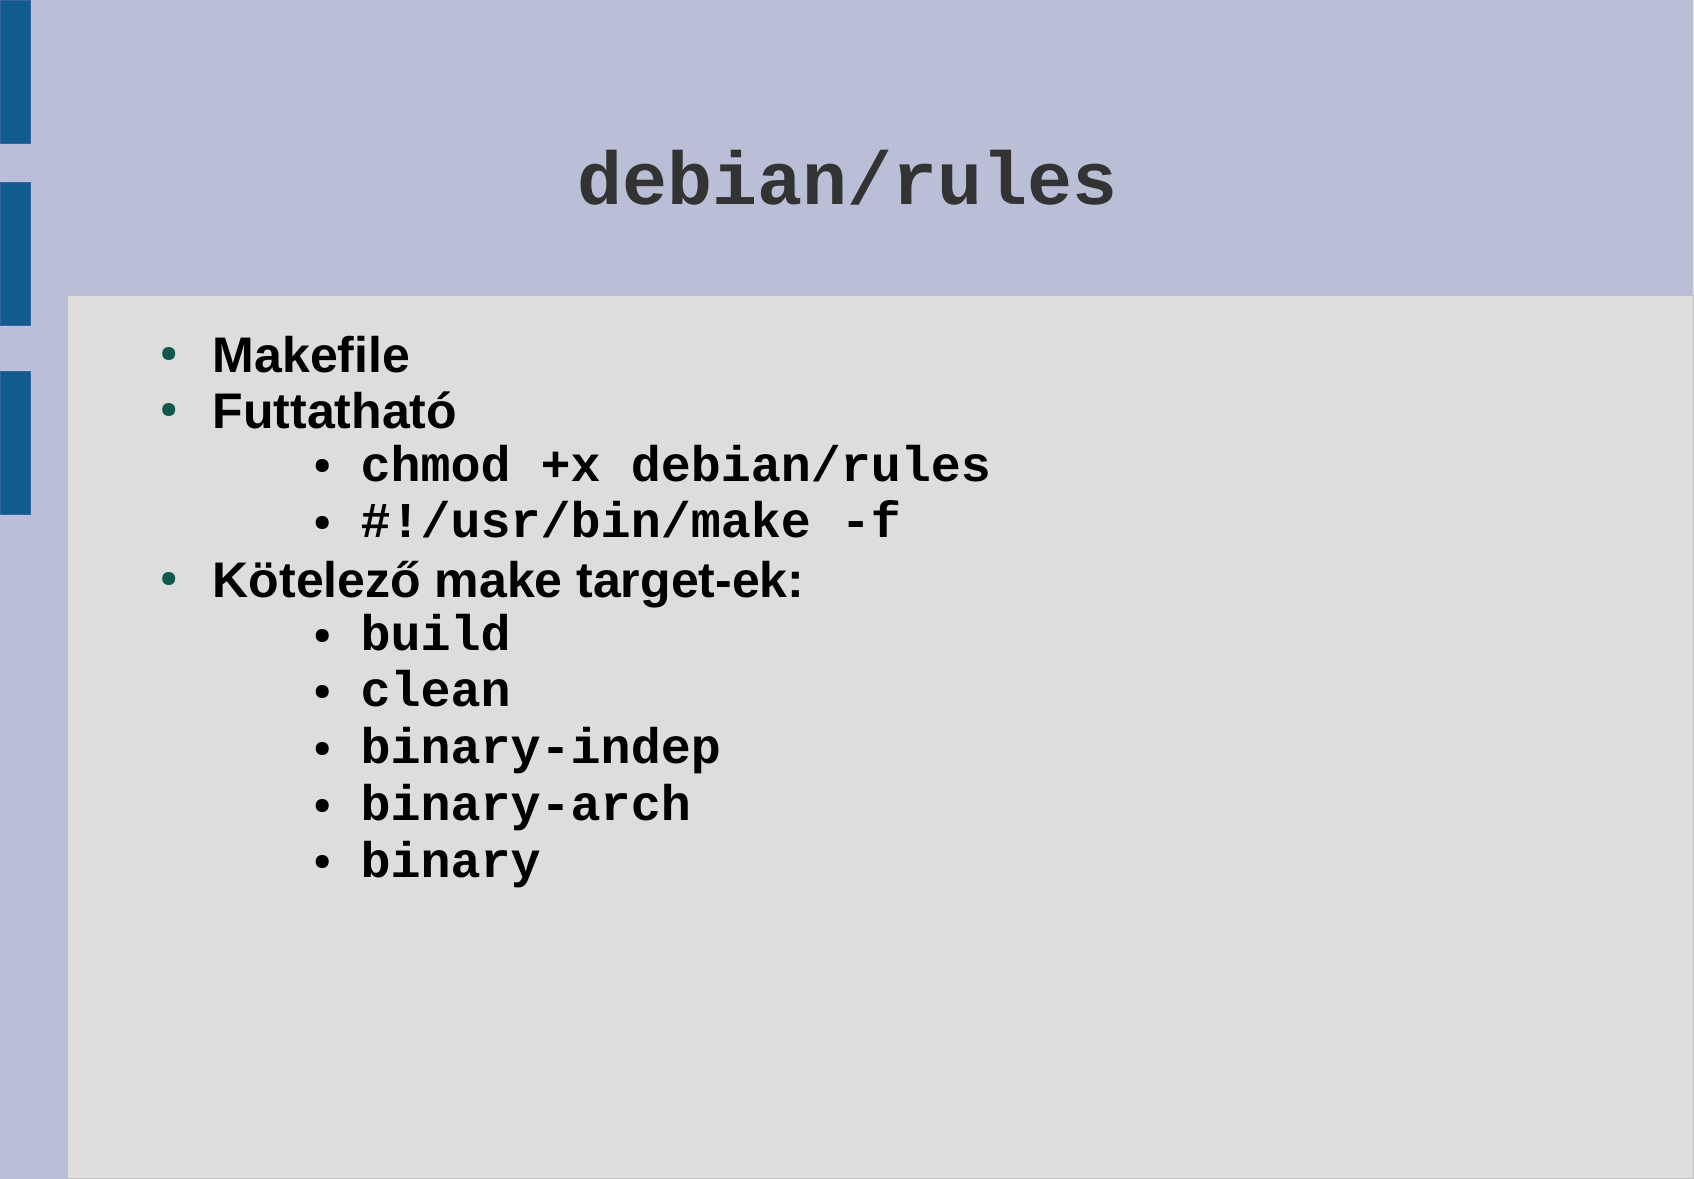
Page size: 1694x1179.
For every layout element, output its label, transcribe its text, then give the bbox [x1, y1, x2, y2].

title debian/rules [124, 86, 1571, 284]
list Makefile Futtatható chmod +x debian/rules #!/usr/bin/make -f Kötelező make target-ek: build clean binary-indep binary-arch binary [124, 327, 1571, 1071]
